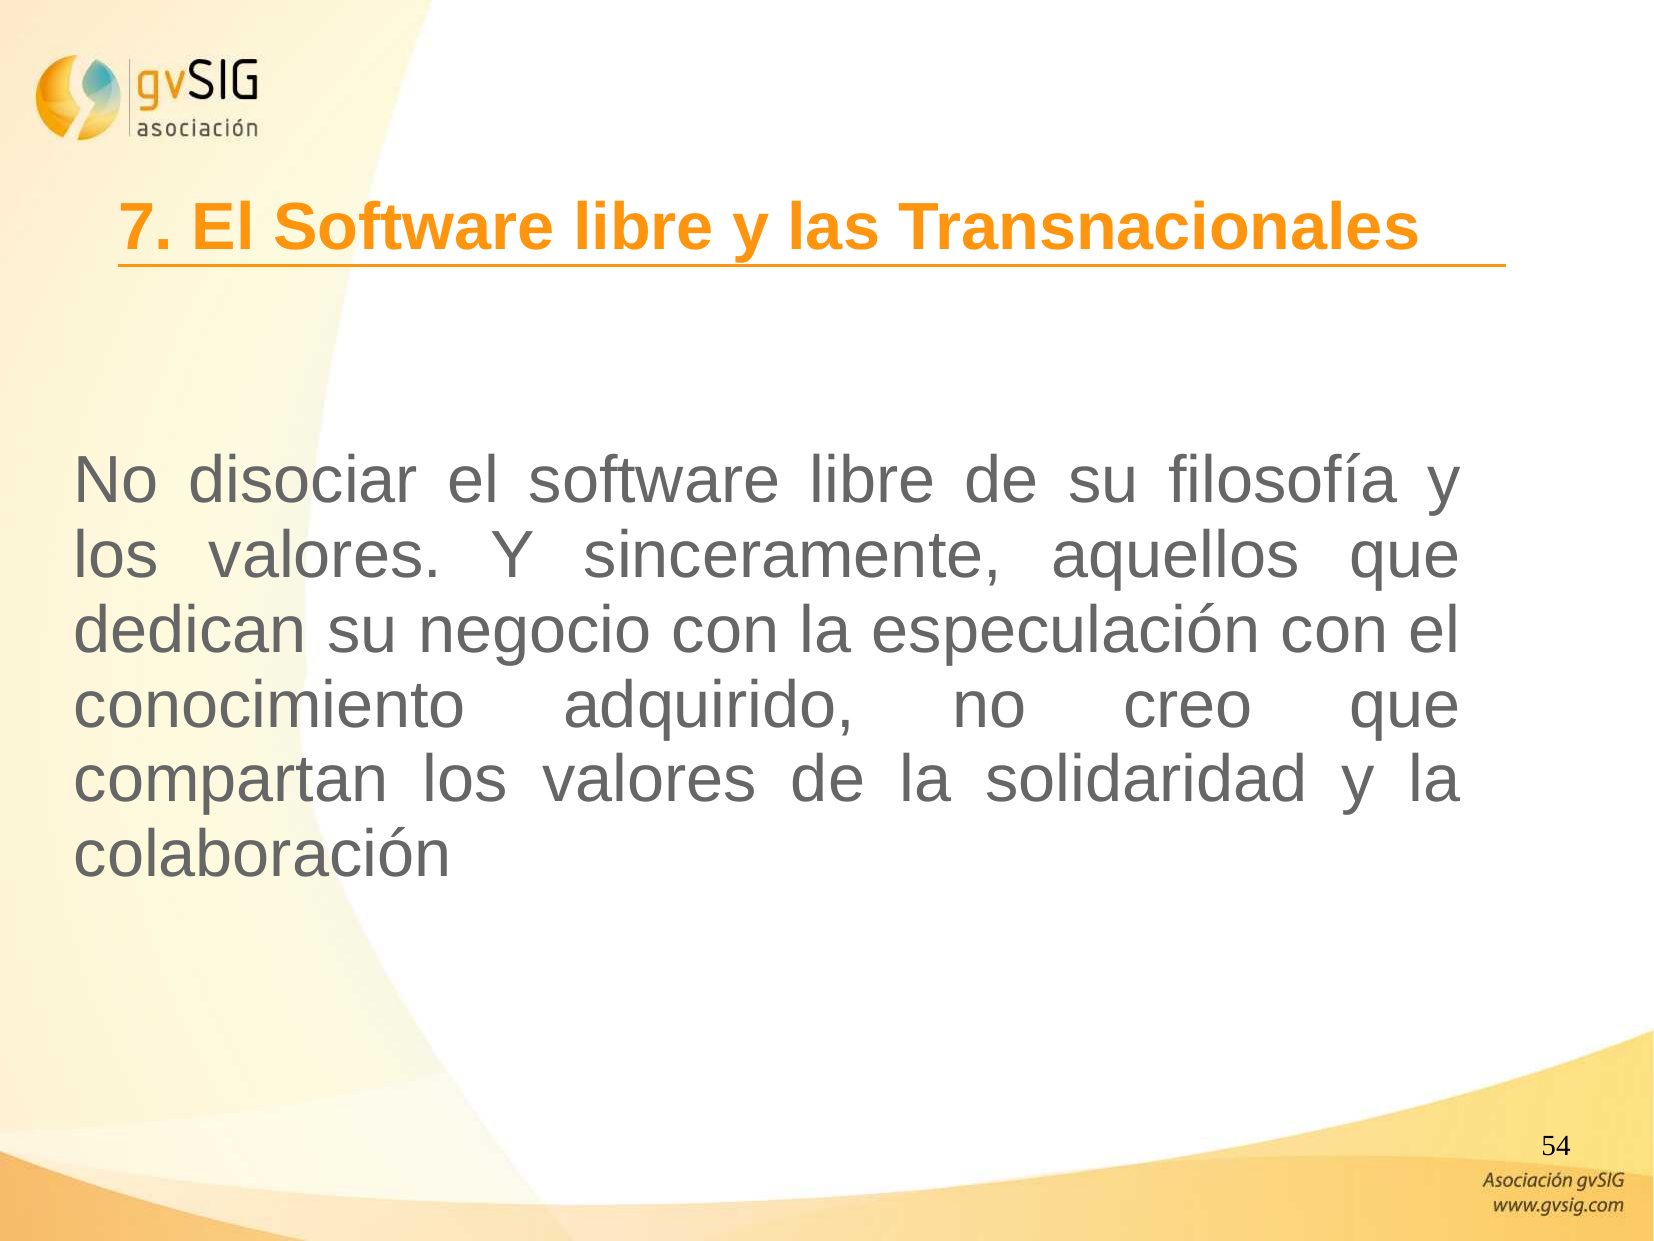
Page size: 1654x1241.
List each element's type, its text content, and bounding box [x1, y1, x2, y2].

title 7. El Software libre y las Transnacionales [118, 177, 1607, 276]
picture [0, 0, 1654, 1241]
text_box No disociar el software libre de su filosofía y los valores. Y sinceramente, aquellos que dedican su negocio con la especulación con el conocimiento adquirido, no creo que compartan los valores de la solidaridad y la colaboración [59, 360, 1477, 899]
